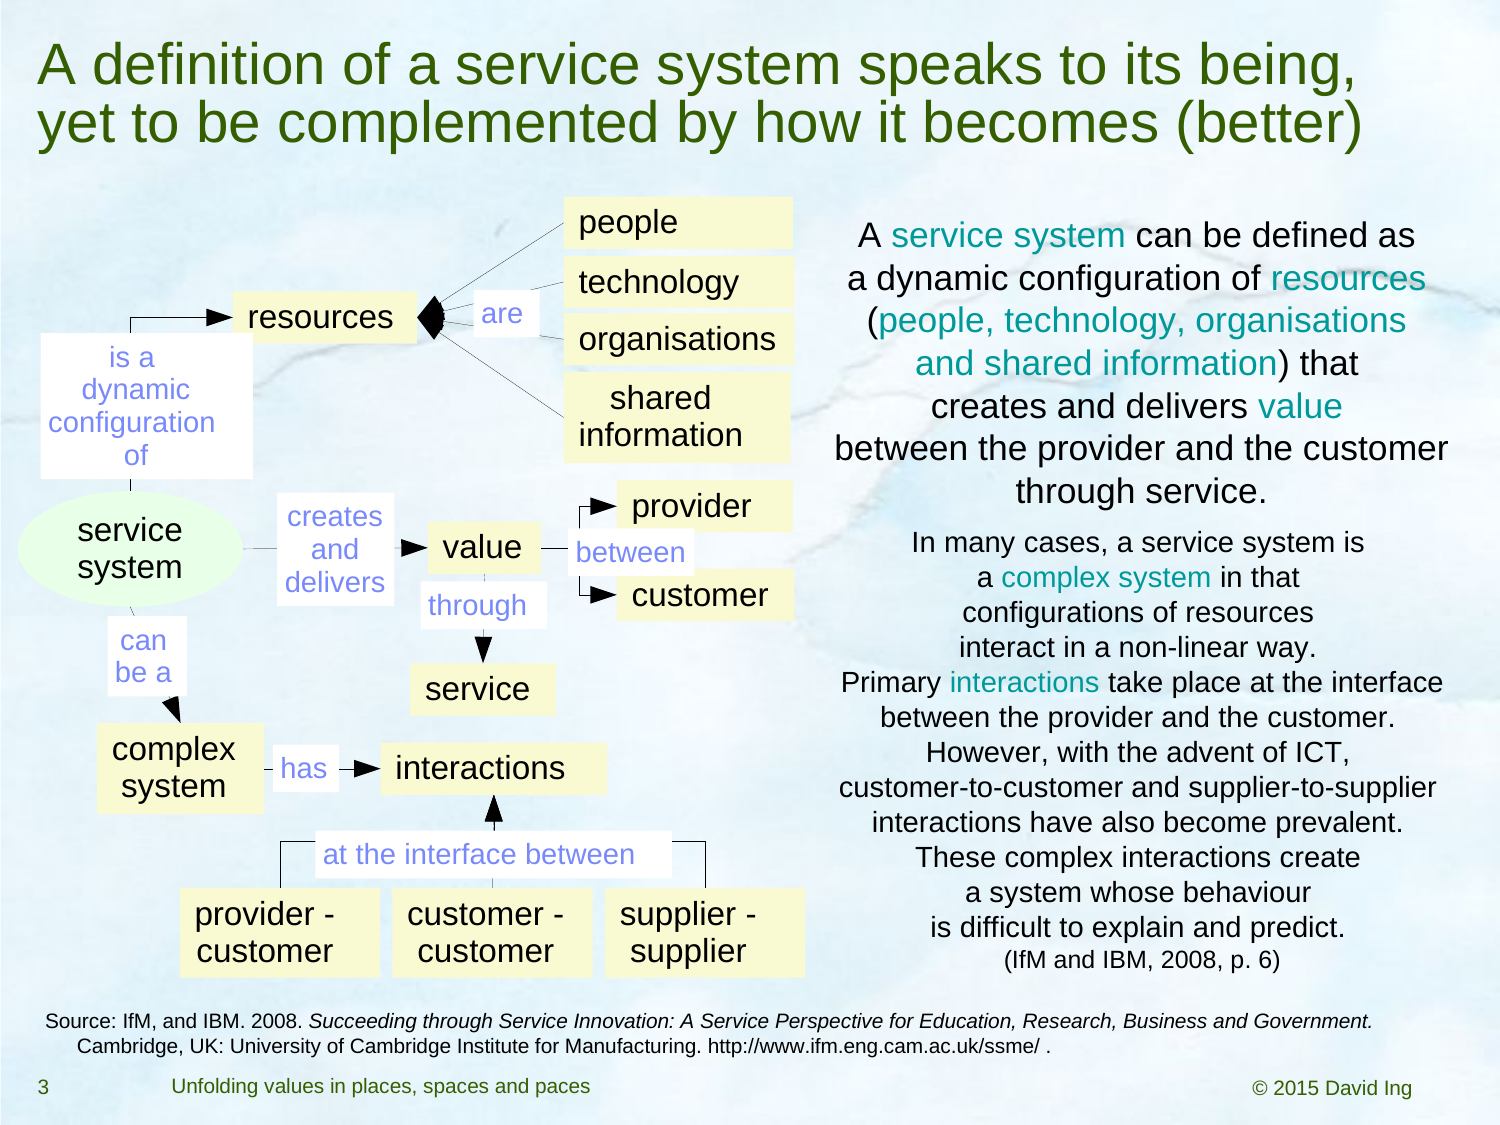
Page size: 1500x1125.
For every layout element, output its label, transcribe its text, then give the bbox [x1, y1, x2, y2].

text_box creates and delivers [277, 492, 395, 606]
title A definition of a service system speaks to its being, yet to be complemented by how it becomes (better) [37, 37, 1463, 162]
text_box can be a [107, 616, 187, 697]
text_box complex system [97, 723, 265, 815]
text_box has [272, 744, 339, 793]
text_box at the interface between [315, 830, 672, 879]
text_box customer - customer [392, 887, 593, 978]
text_box A service system can be defined as a dynamic configuration of resources (people, technology, organisations and shared information) that creates and delivers value between the provider and the customer through service. [819, 205, 1480, 536]
text_box are [473, 289, 540, 338]
text_box provider - customer [179, 887, 380, 978]
text_box resources [232, 291, 418, 344]
text_box people [563, 196, 793, 249]
text_box through [420, 581, 547, 630]
text_box shared information [563, 371, 791, 464]
text_box is a dynamic configuration of [40, 333, 253, 480]
text_box service [410, 663, 556, 716]
text_box provider [616, 480, 793, 533]
text_box Source: IfM, and IBM. 2008. Succeeding through Service Innovation: A Service Perspective for Education, Research, Business and Government. Cambridge, UK: University of Cambridge Institute for Manufacturing. http://www.ifm.eng.cam.ac.uk/ssme/ . - [30, 1000, 1427, 1076]
text_box customer [616, 568, 795, 622]
text_box value [427, 521, 542, 574]
text_box interactions [380, 742, 608, 795]
picture [0, 0, 1500, 1125]
text_box technology [563, 255, 795, 309]
text_box service system [17, 491, 243, 607]
text_box supplier - supplier [605, 887, 806, 978]
text_box organisations [563, 313, 795, 366]
text_box In many cases, a service system is a complex system in that configurations of resources interact in a non-linear way. Primary interactions take place at the interface between the provider and the customer. However, with the advent of ICT, customer-to-customer and supplier-to-supplier interactions have also become prevalent. These complex interactions create a system whose behaviour is difficult to explain and predict. (IfM and IBM, 2008, p. 6) [824, 516, 1483, 996]
text_box between [568, 528, 695, 576]
